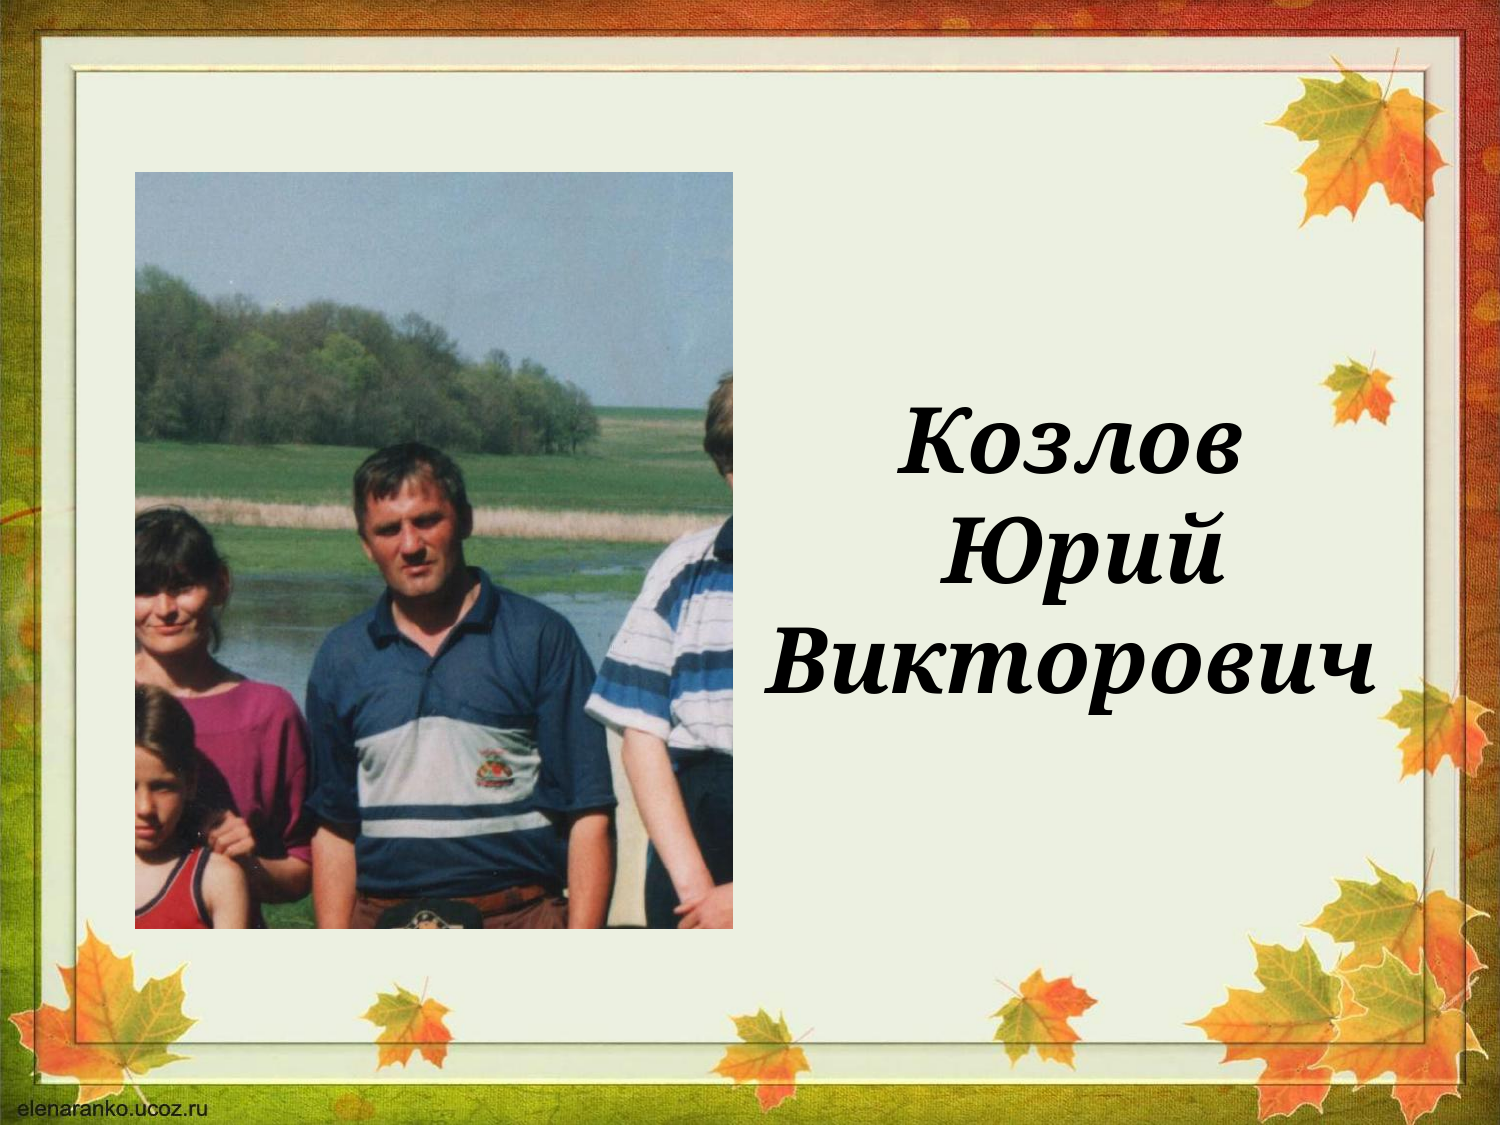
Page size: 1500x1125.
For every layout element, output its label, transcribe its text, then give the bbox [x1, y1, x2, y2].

list [74, 262, 644, 1006]
picture [0, 0, 1500, 1125]
title Козлов Юрий Викторович [714, 105, 1431, 990]
